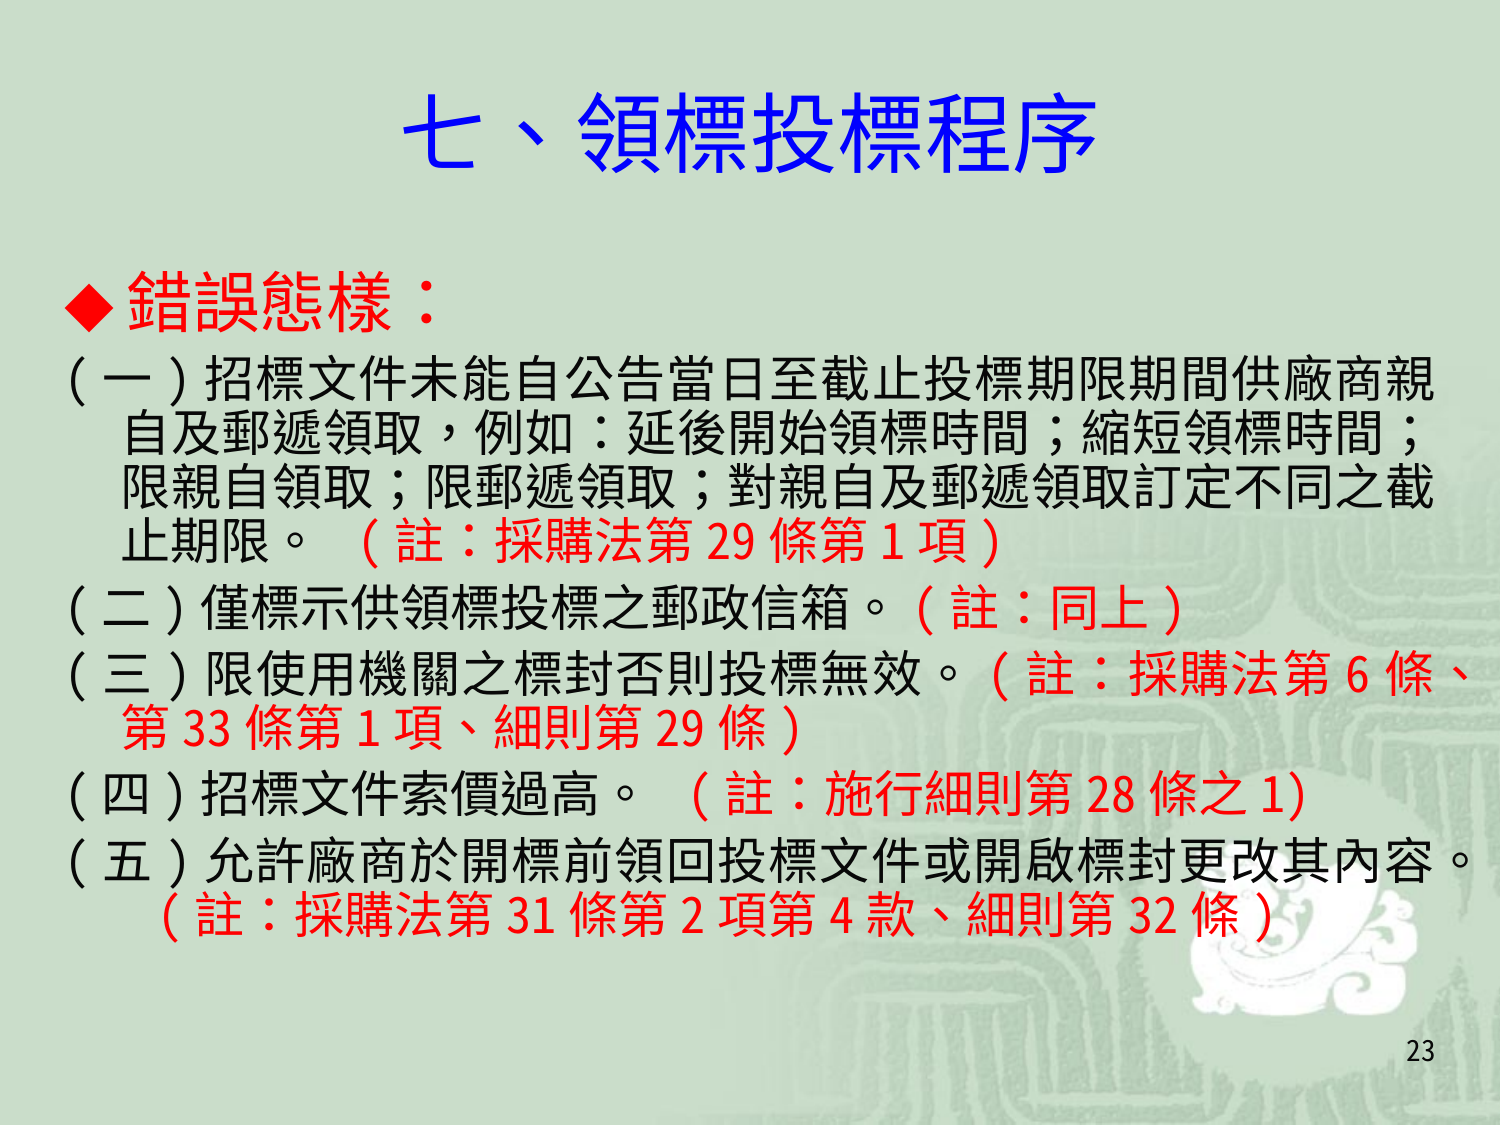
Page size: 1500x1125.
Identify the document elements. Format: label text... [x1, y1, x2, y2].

title 七、領標投標程序 [49, 37, 1451, 225]
picture [0, 0, 1500, 1125]
text_box <編號> [1074, 1024, 1451, 1103]
list ◆錯誤態樣： (一)招標文件未能自公告當日至截止投標期限期間供廠商親自及郵遞領取，例如：延後開始領標時間；縮短領標時間；限親自領取；限郵遞領取；對親自及郵遞領取訂定不同之截止期限。 (註：採購法第29條第1項) (二)僅標示供領標投標之郵政信箱。(註：同上) (三)限使用機關之標封否則投標無效。(註：採購法第6條、第33條第1項、細則第29條) (四)招標文件索價過高。 (註：施行細則第28條之1) (五)允許廠商於開標前領回投標文件或開啟標封更改其內容。 (註：採購法第31條第2項第4款、細則第32條) [49, 262, 1451, 1001]
